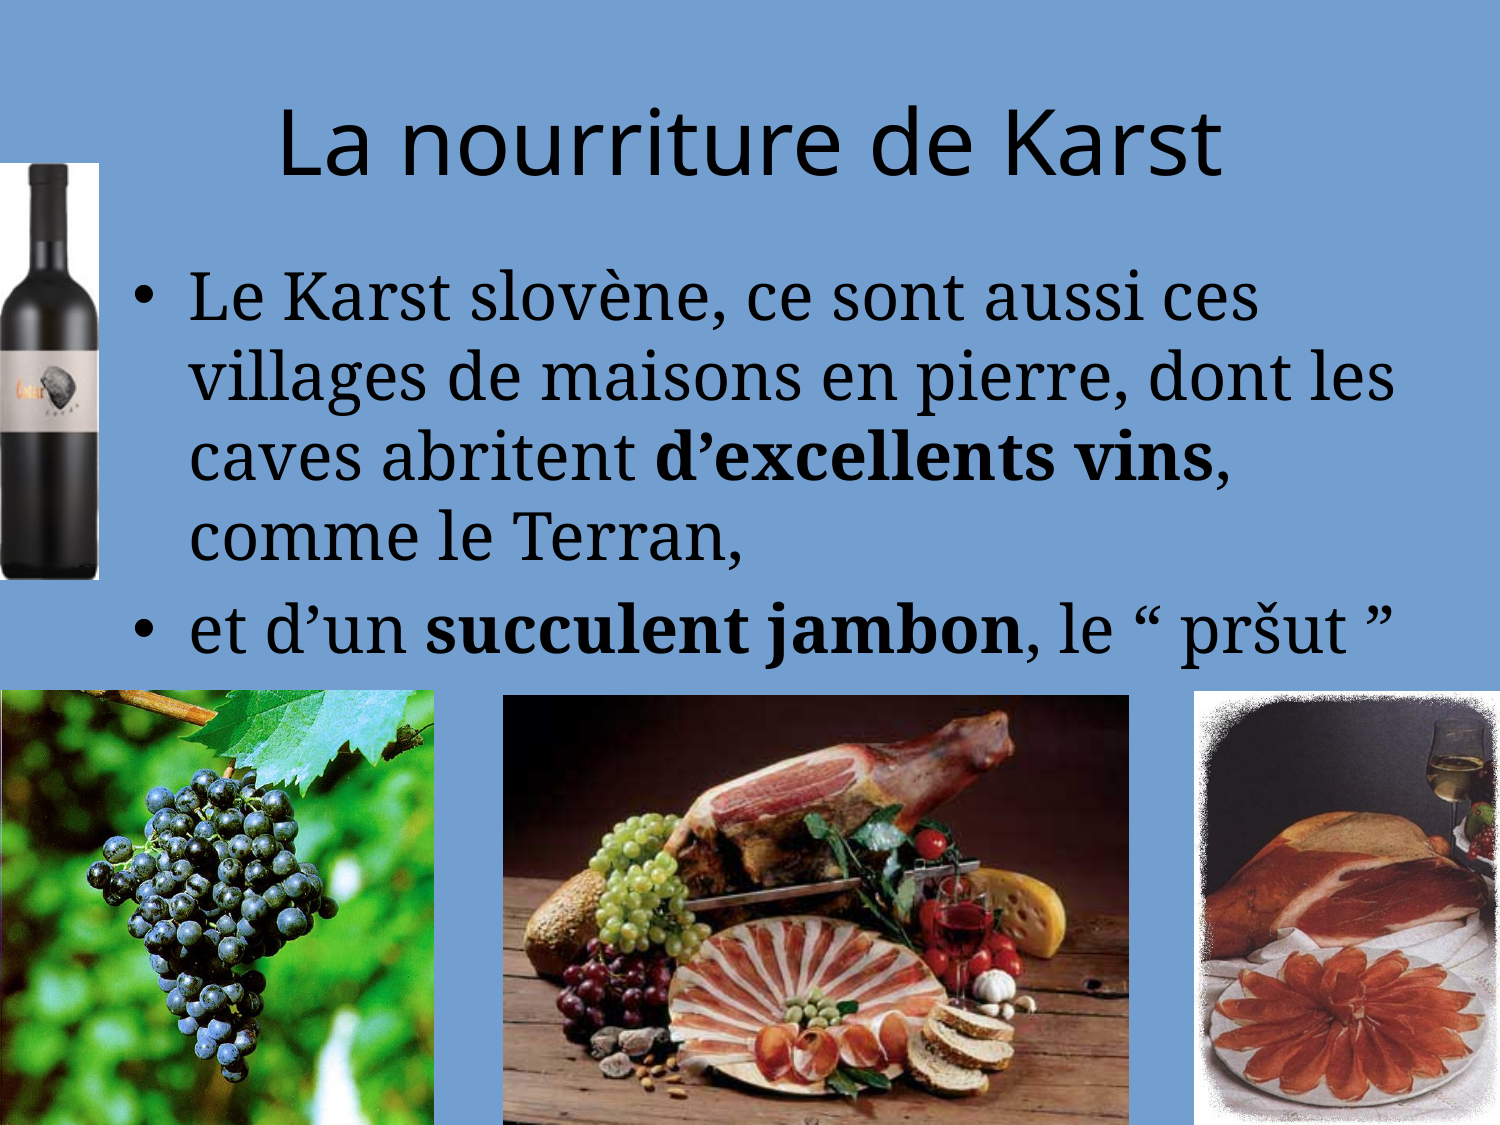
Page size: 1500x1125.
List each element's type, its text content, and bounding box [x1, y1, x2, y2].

picture [503, 695, 1129, 1125]
list Le Karst slovène, ce sont aussi ces villages de maisons en pierre, dont les caves abritent d’excellents vins, comme le Terran, et d’un succulent jambon, le “ pršut ” [117, 246, 1468, 989]
title La nourriture de Karst [75, 45, 1425, 233]
picture [0, 163, 99, 580]
picture [0, 690, 434, 1125]
picture [1194, 691, 1500, 1125]
